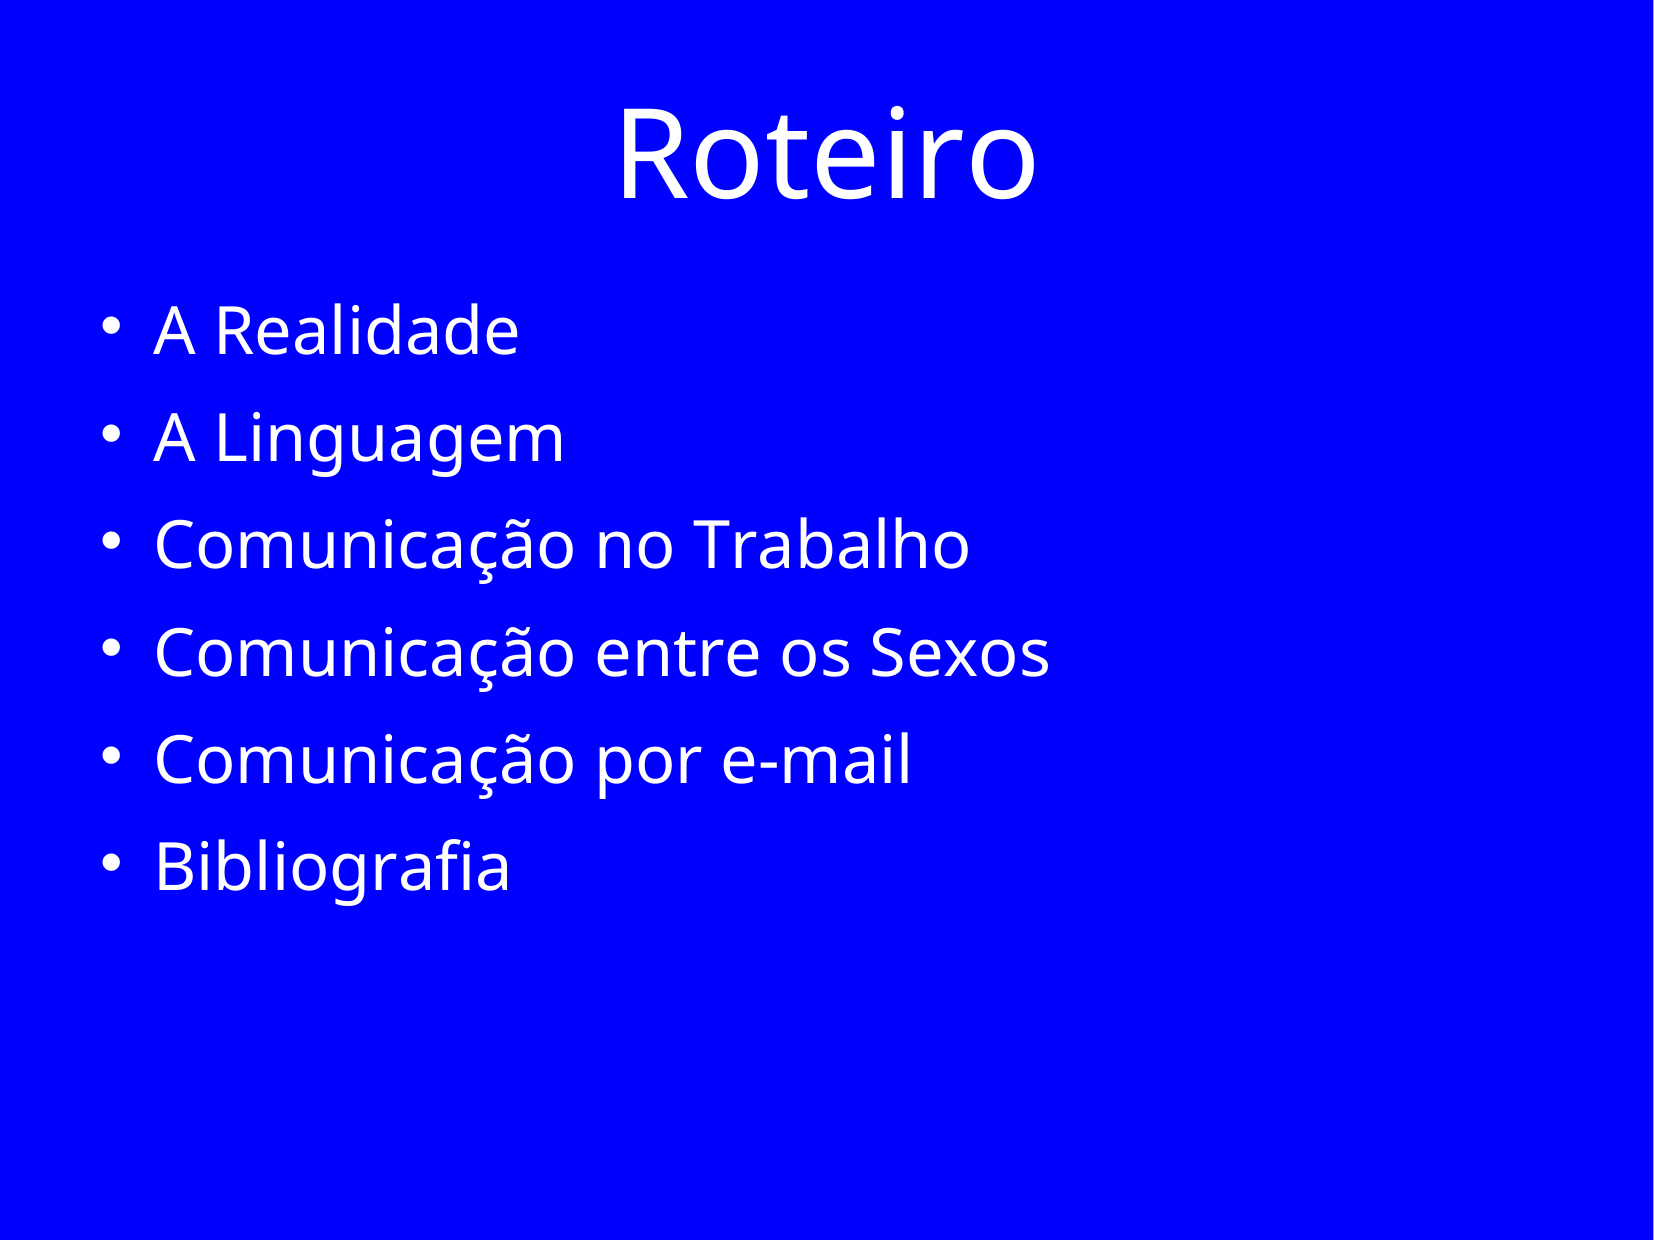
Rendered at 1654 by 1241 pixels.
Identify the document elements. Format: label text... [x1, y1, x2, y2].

title Roteiro [82, 78, 1571, 228]
list A Realidade A Linguagem Comunicação no Trabalho Comunicação entre os Sexos Comunicação por e-mail Bibliografia [82, 290, 1571, 1109]
